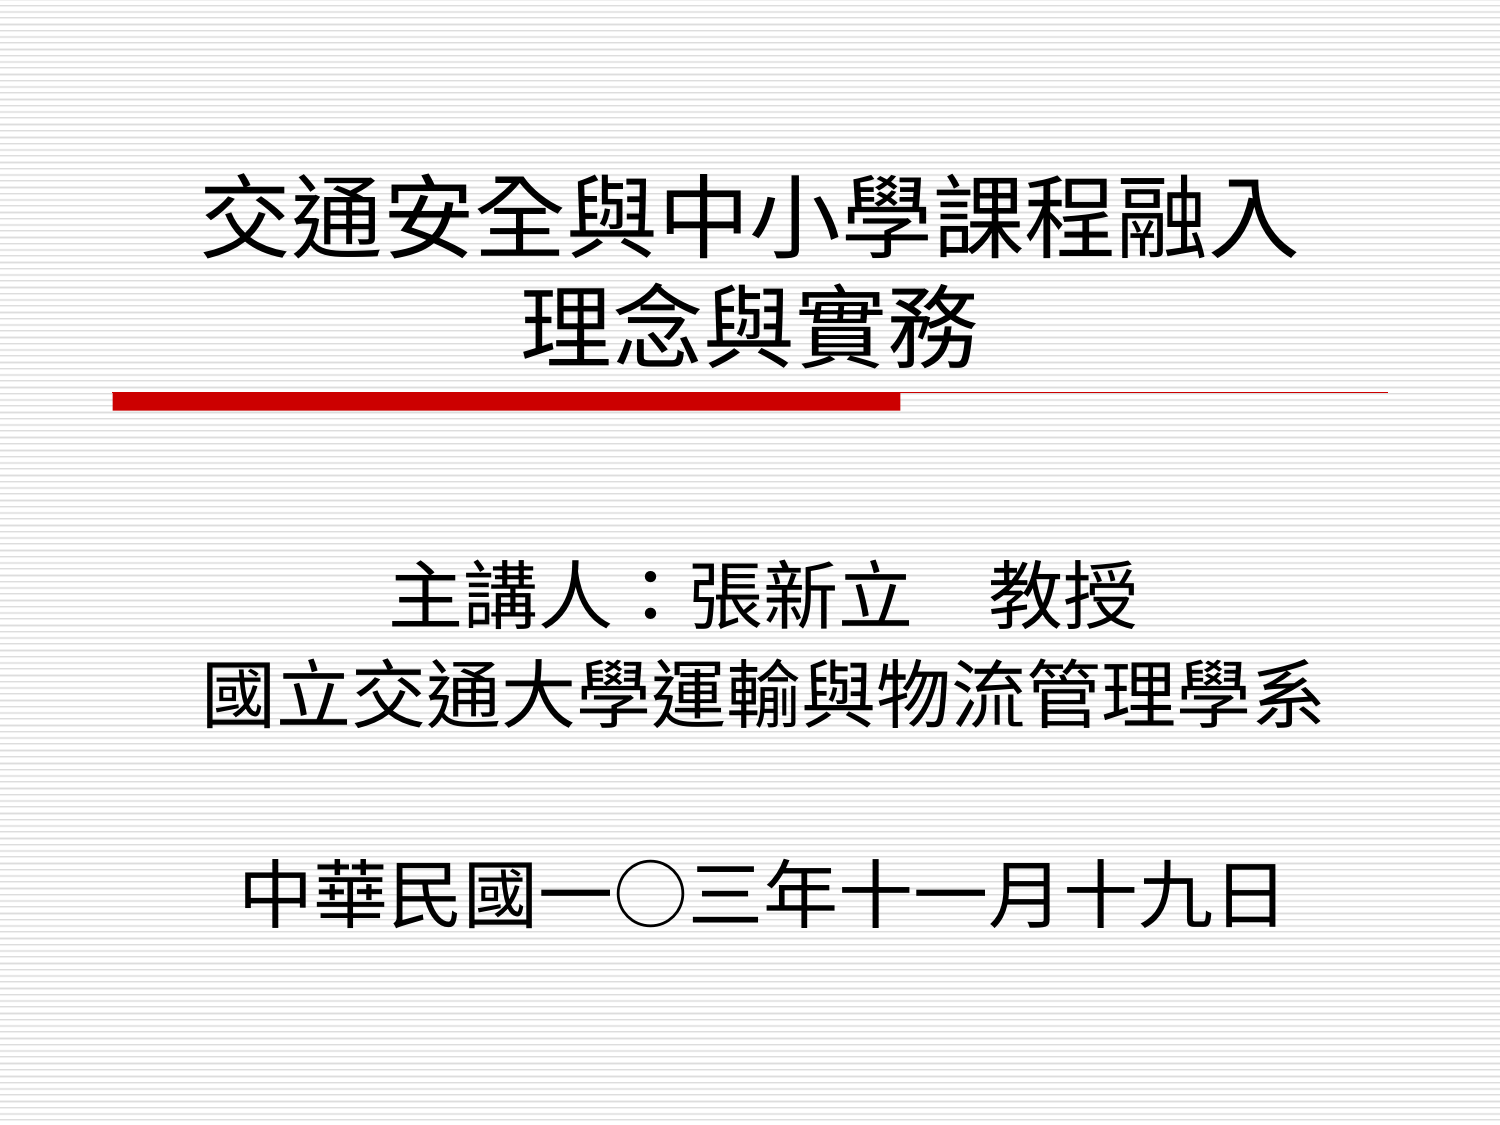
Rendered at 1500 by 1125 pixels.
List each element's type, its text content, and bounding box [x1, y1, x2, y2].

subtitle 主講人：張新立 教授 國立交通大學運輸與物流管理學系 中華民國一○三年十一月十九日 [135, 550, 1393, 965]
title 交通安全與中小學課程融入 理念與實務 [112, 162, 1388, 388]
picture [0, 0, 1500, 1125]
